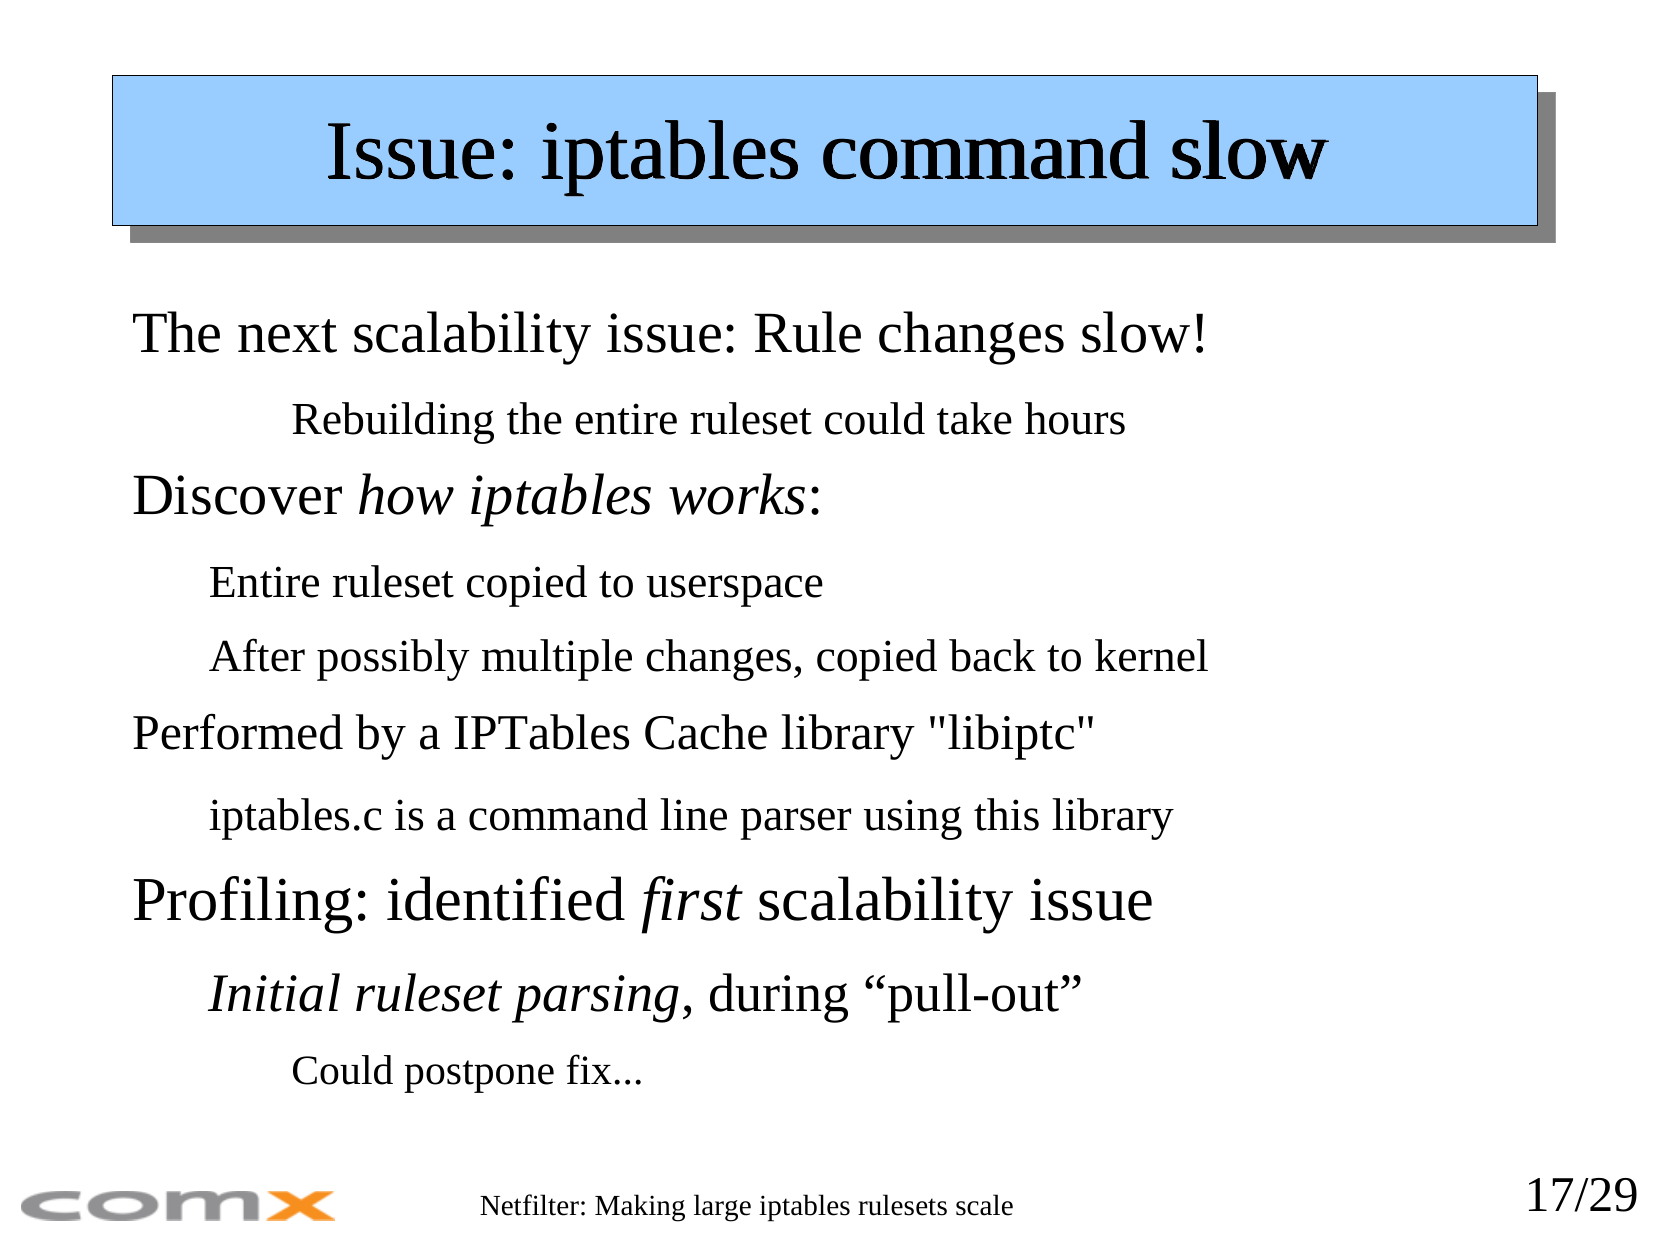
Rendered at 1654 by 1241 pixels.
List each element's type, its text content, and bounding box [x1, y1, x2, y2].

picture [21, 1191, 335, 1221]
title Issue: iptables command slow [116, 90, 1538, 211]
list The next scalability issue: Rule changes slow! Rebuilding the entire ruleset could take hours Discover how iptables works: Entire ruleset copied to userspace After possibly multiple changes, copied back to kernel Performed by a IPTables Cache library "libiptc" iptables.c is a command line parser using this library Profiling: identified first scalability issue Initial ruleset parsing, during “pull-out” Could postpone fix... [114, 300, 1576, 1122]
